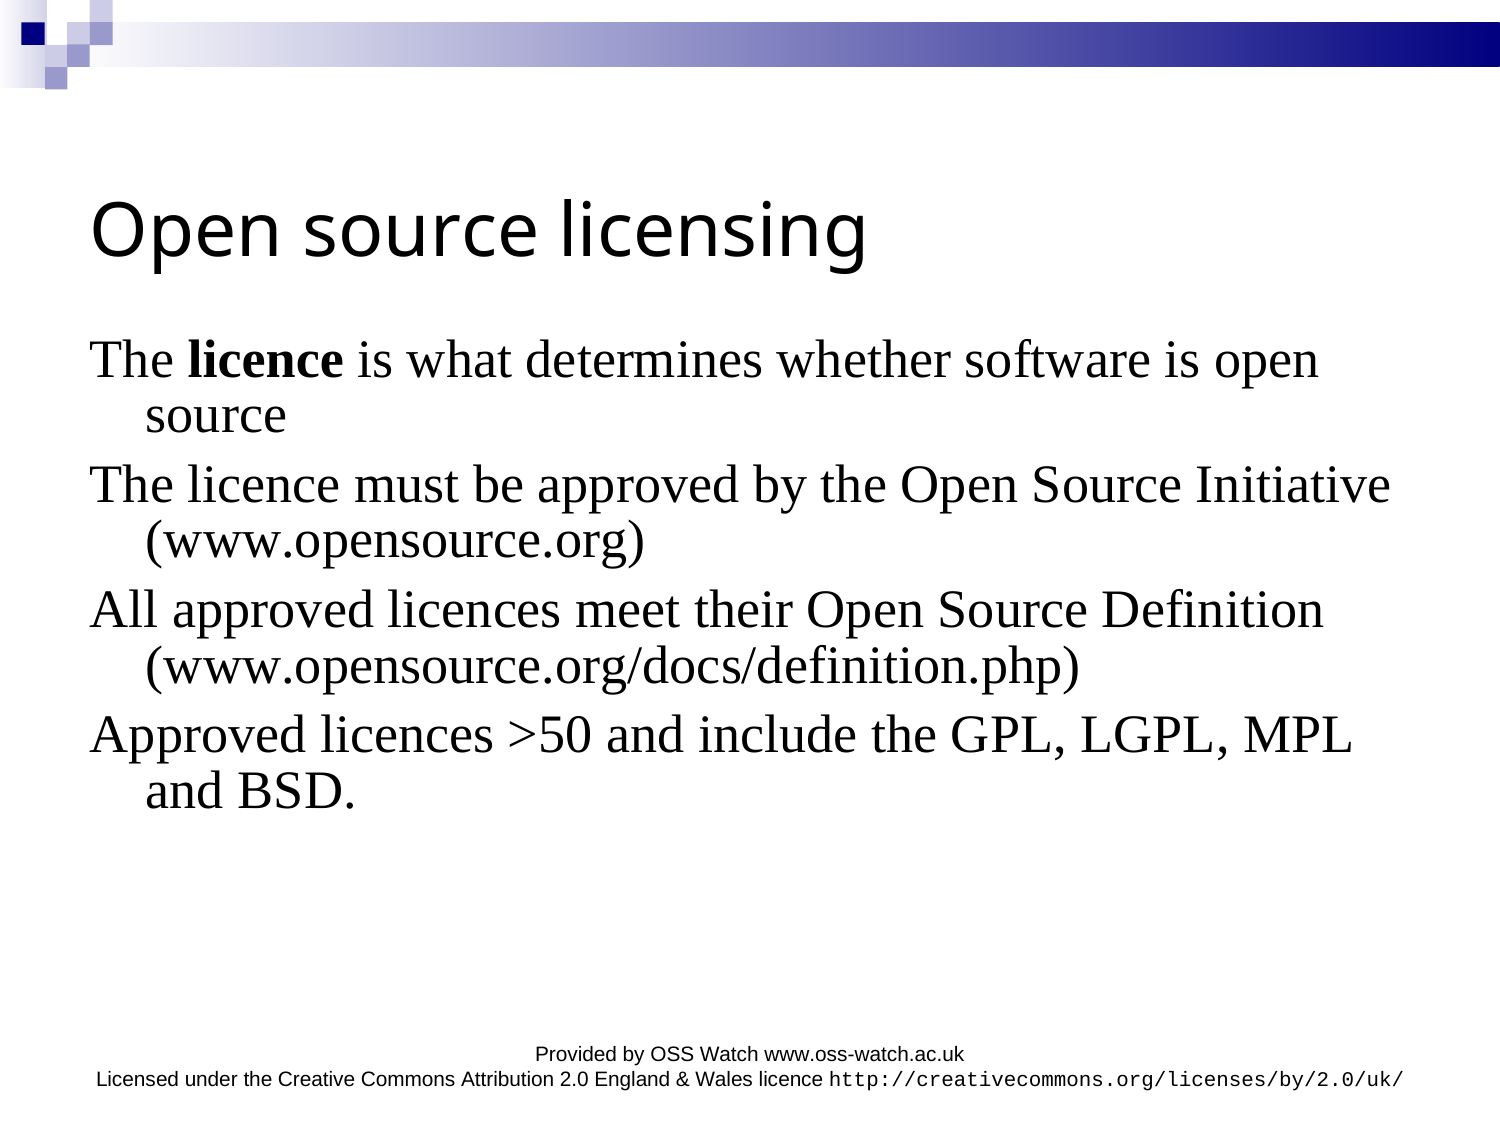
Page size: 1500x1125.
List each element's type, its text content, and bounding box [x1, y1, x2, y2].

list The licence is what determines whether software is open source The licence must be approved by the Open Source Initiative (www.opensource.org) All approved licences meet their Open Source Definition (www.opensource.org/docs/definition.php) Approved licences >50 and include the GPL, LGPL, MPL and BSD. [75, 324, 1426, 867]
title Open source licensing [75, 148, 1426, 289]
